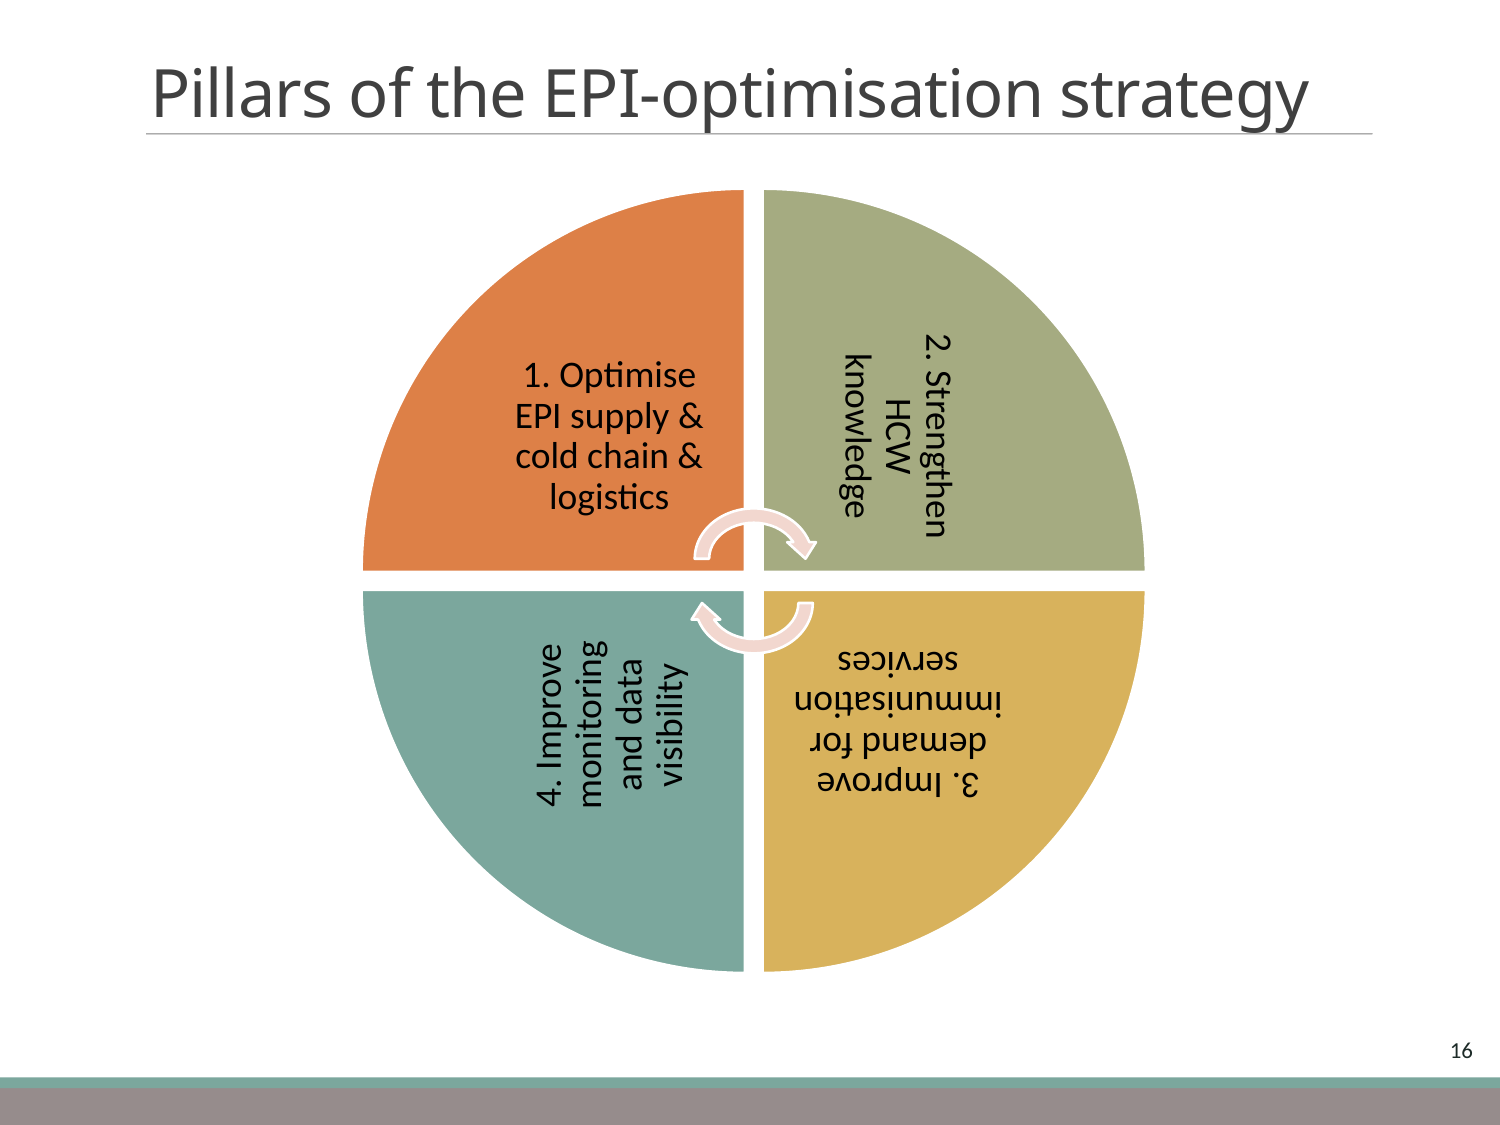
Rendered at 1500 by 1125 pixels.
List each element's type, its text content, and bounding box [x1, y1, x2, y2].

text_box 1. Optimise EPI supply & cold chain & logistics [361, 188, 745, 572]
text_box 2. Strengthen HCW knowledge [762, 188, 1146, 572]
text_box 3. Improve demand for immunisation services [762, 589, 1146, 973]
slide_number <number> [1403, 1023, 1489, 1077]
text_box 4. Improve monitoring and data visibility [361, 589, 745, 973]
text_box [691, 603, 813, 654]
text_box [694, 508, 816, 559]
title Pillars of the EPI-optimisation strategy [135, 47, 1373, 139]
